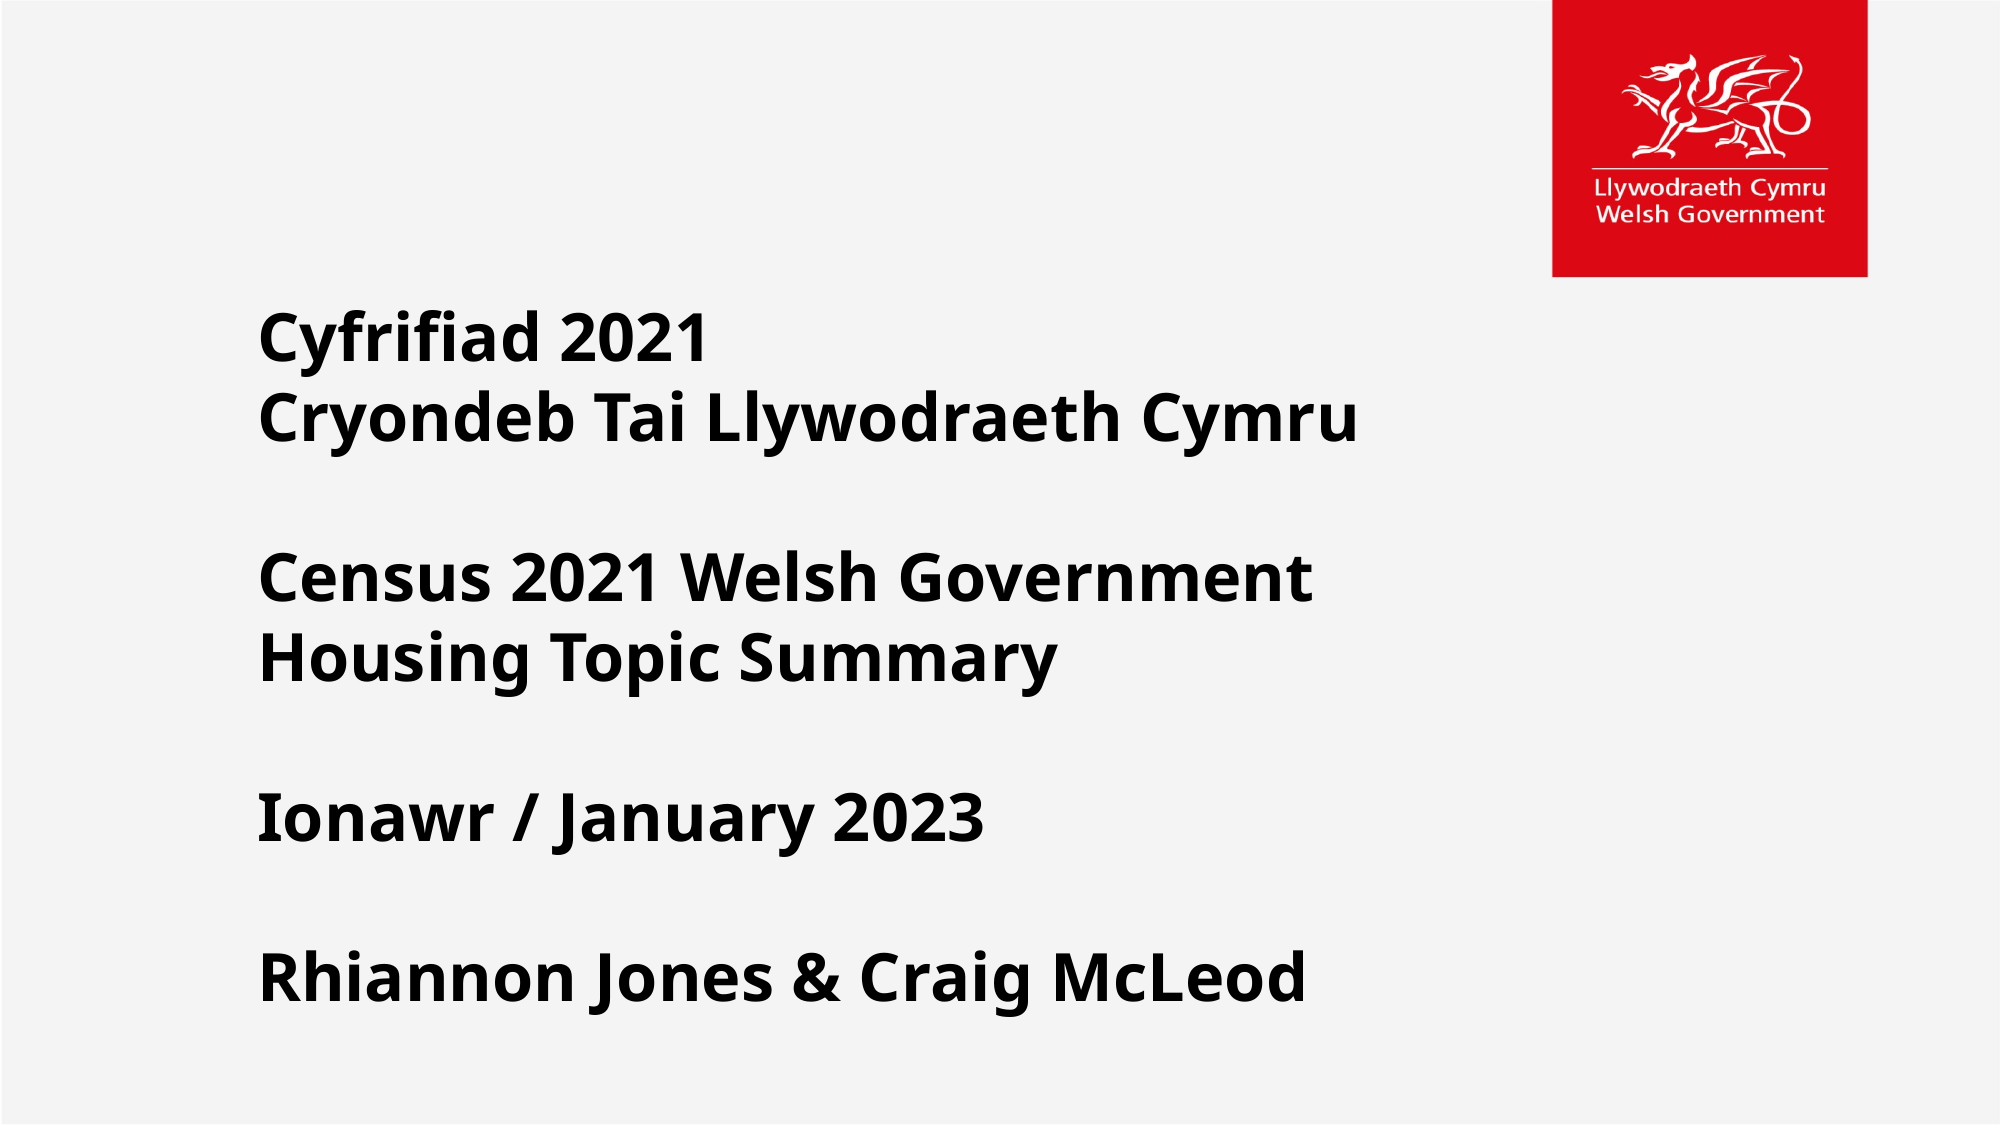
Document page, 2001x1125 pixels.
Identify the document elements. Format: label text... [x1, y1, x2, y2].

text_box Cyfrifiad 2021 Cryondeb Tai Llywodraeth Cymru Census 2021 Welsh Government Housing Topic Summary Ionawr / January 2023 Rhiannon Jones & Craig McLeod [242, 287, 1591, 1030]
